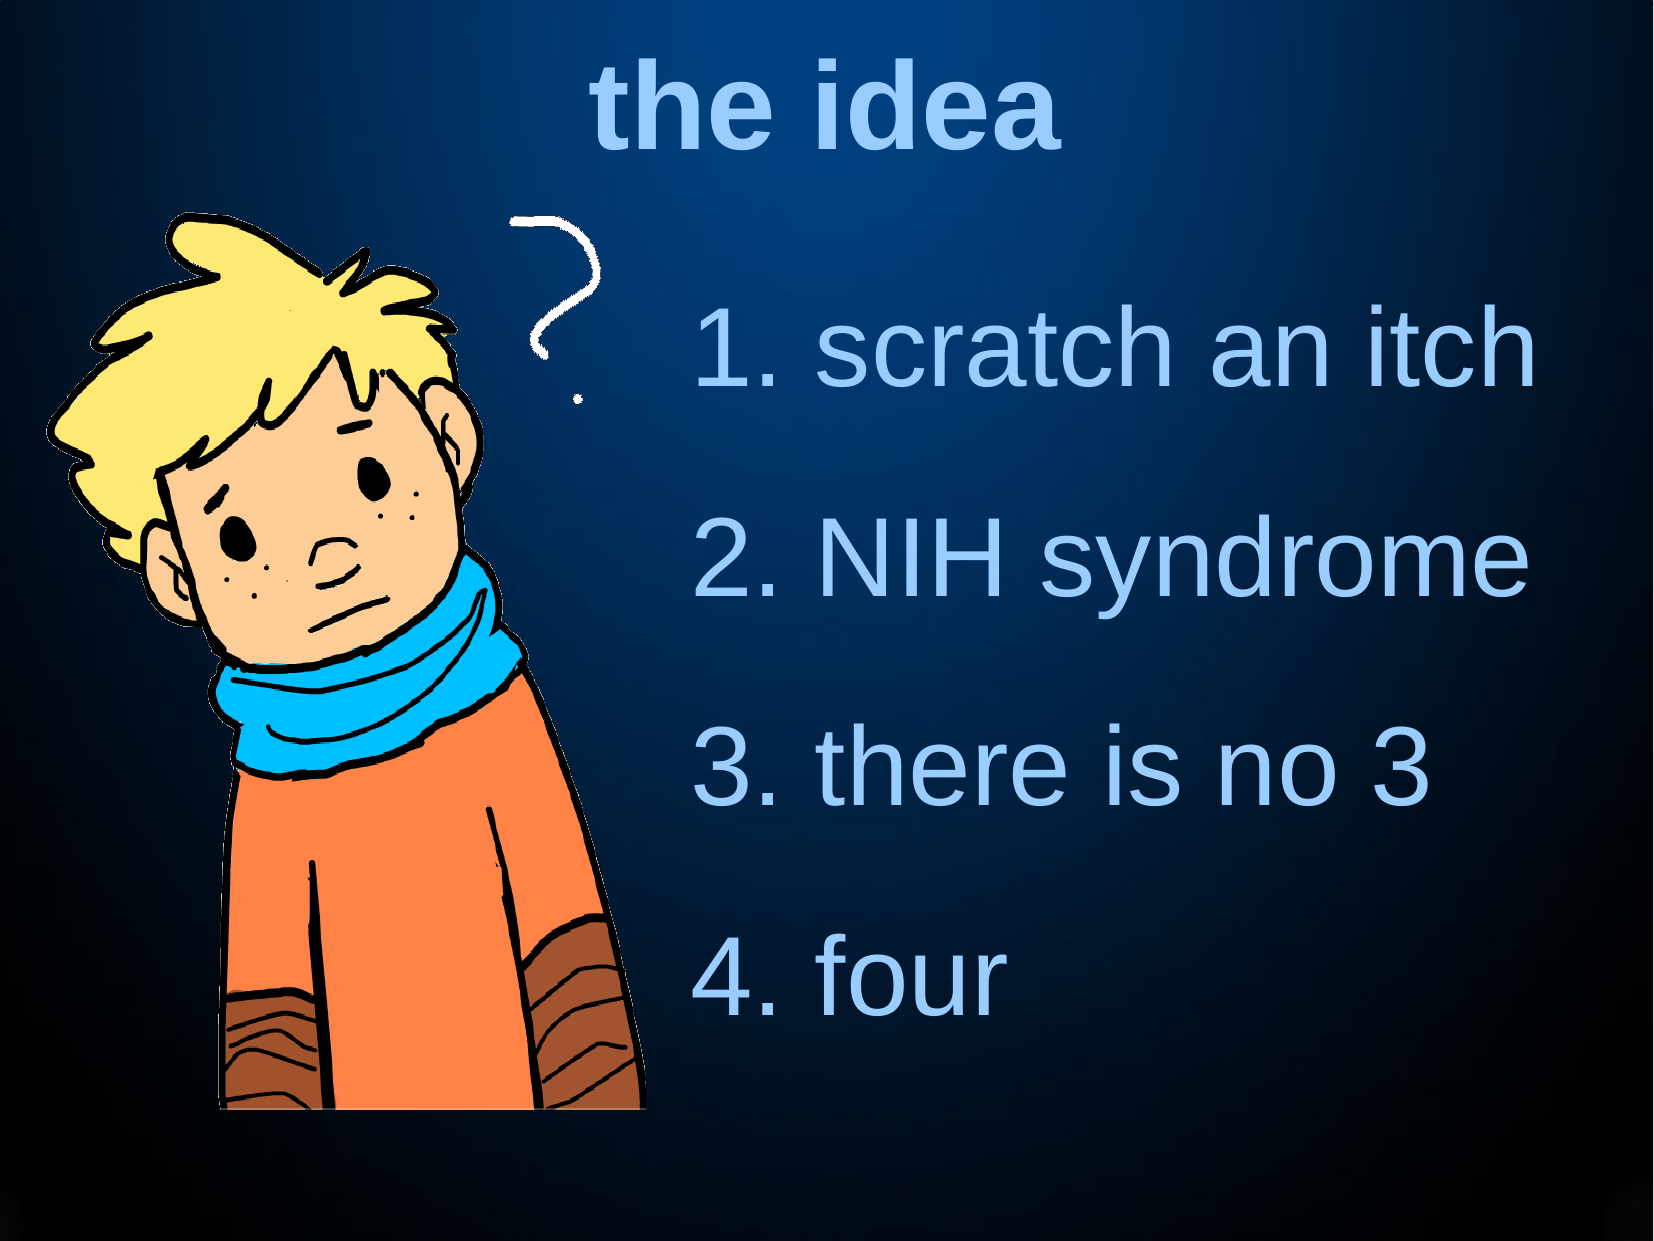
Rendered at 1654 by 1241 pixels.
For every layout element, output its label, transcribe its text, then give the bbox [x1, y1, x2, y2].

title the idea [0, 2, 1651, 211]
picture [0, 0, 1654, 1241]
title 1. scratch an itch 2. NIH syndrome 3. there is no 3 4. four [690, 222, 1591, 1198]
